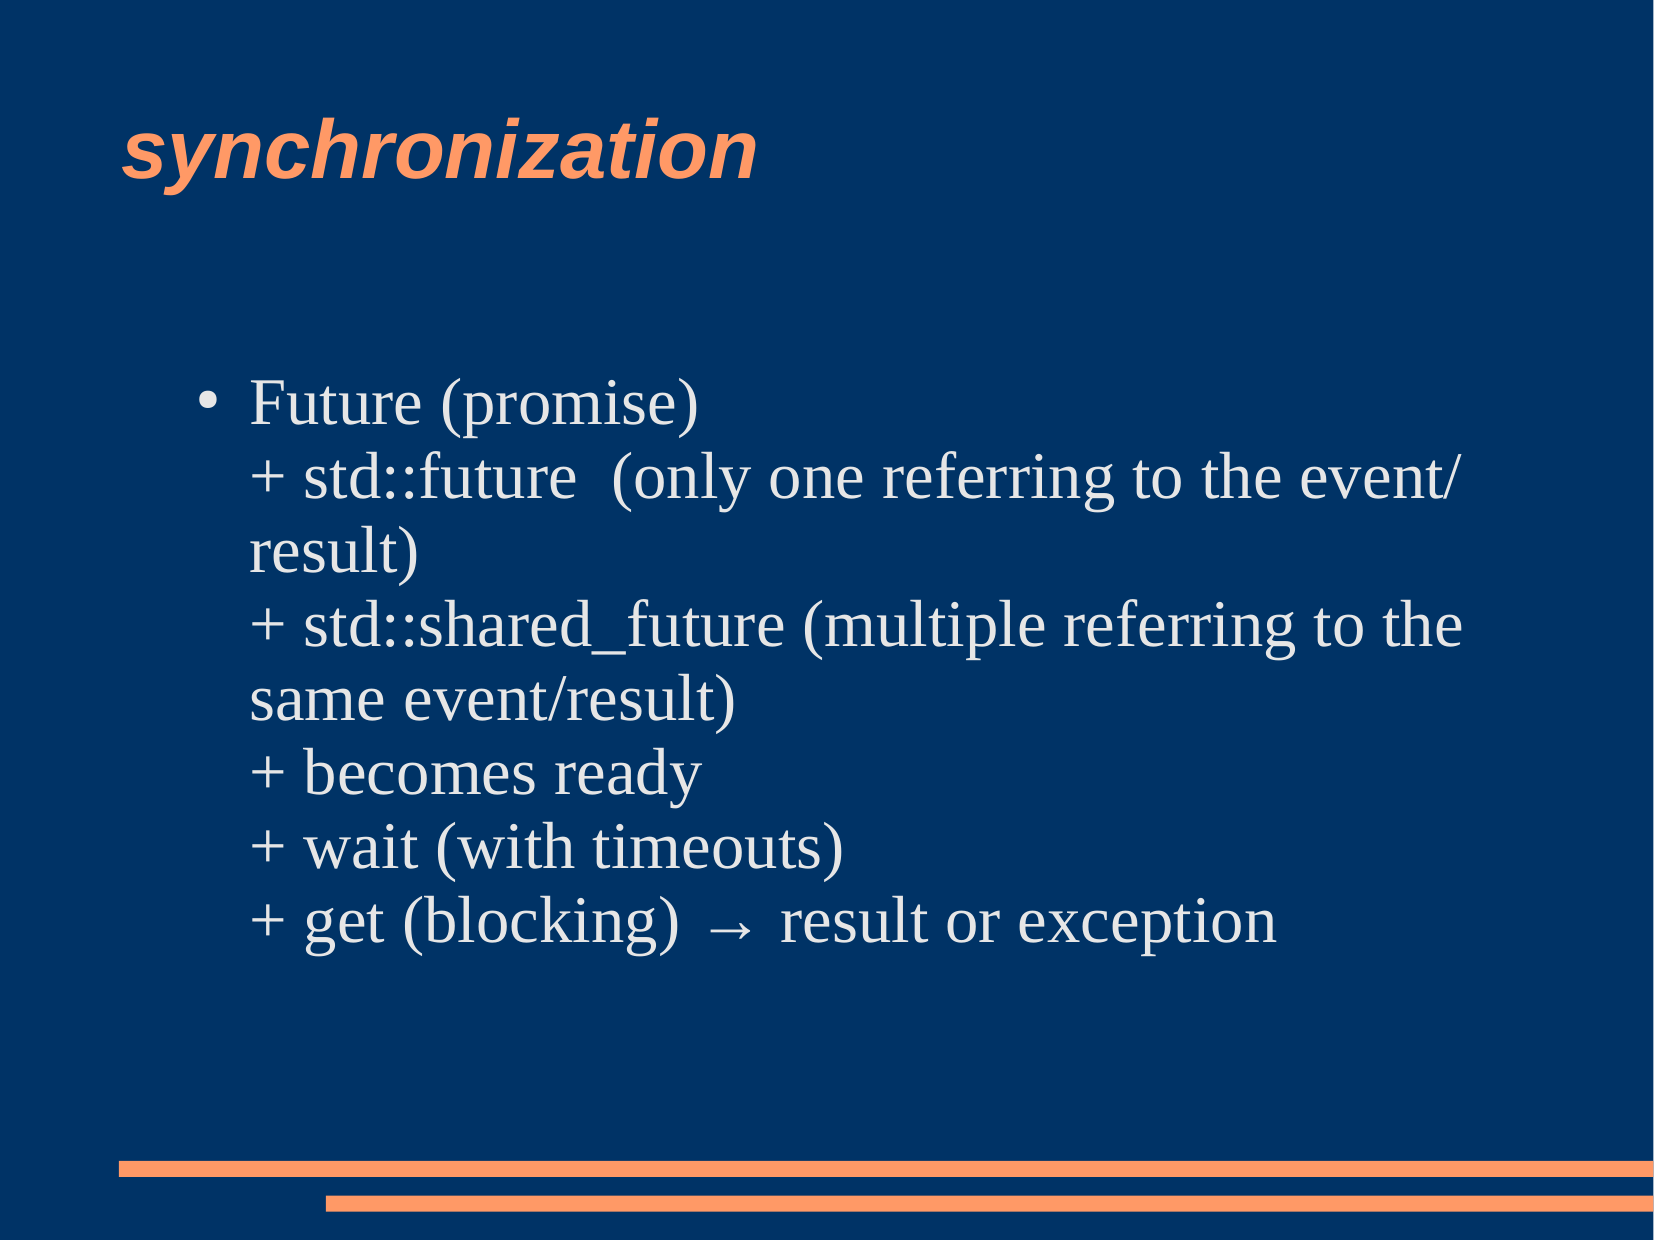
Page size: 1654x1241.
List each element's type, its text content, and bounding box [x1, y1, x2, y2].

title synchronization [121, 46, 1534, 254]
list Future (promise) + std::future (only one referring to the event/result) + std::shared_future (multiple referring to the same event/result) + becomes ready + wait (with timeouts) + get (blocking) → result or exception [178, 364, 1570, 1147]
